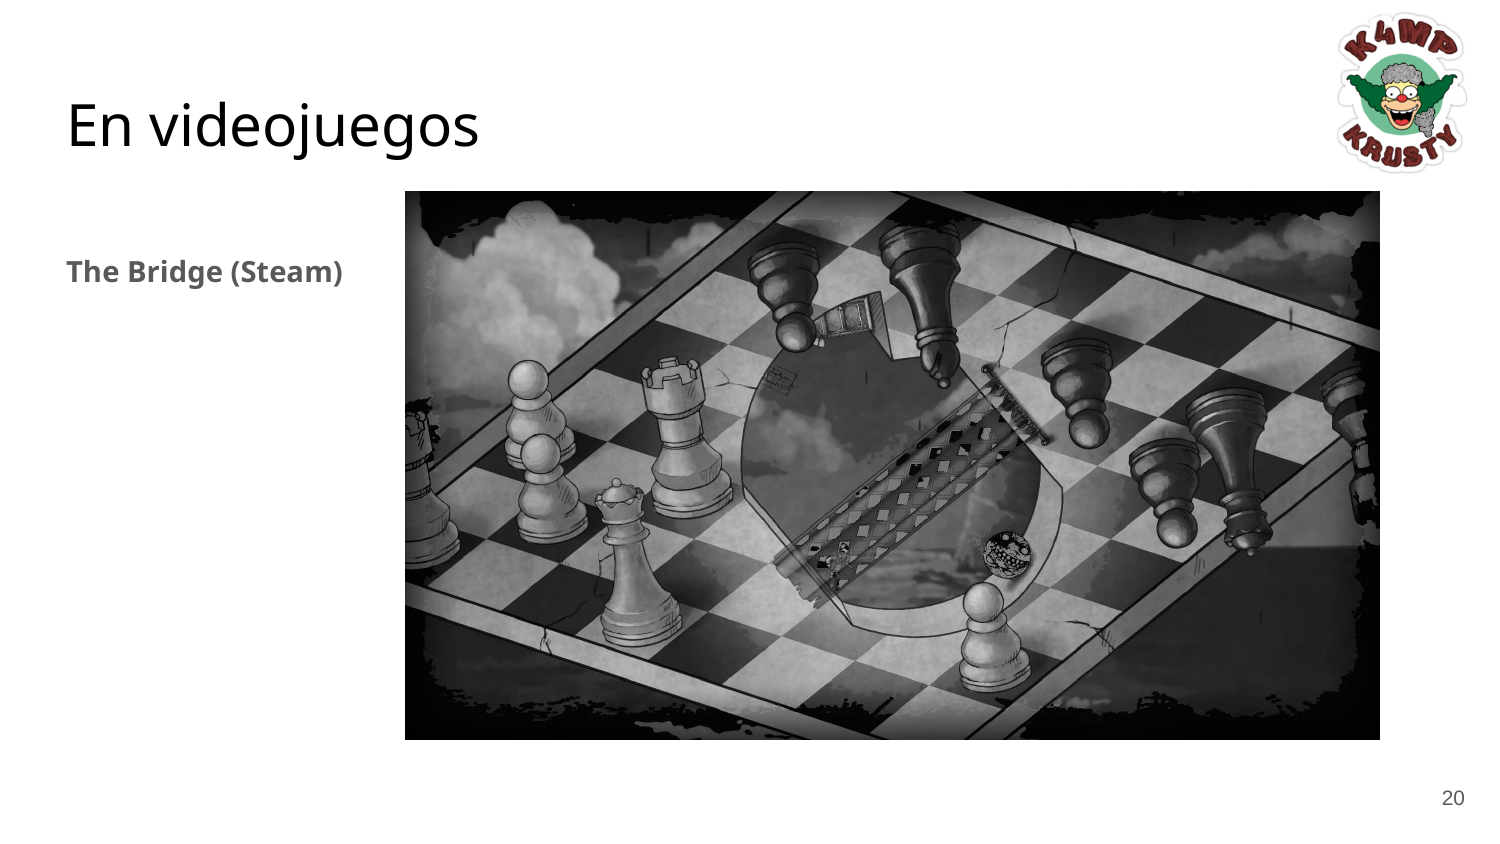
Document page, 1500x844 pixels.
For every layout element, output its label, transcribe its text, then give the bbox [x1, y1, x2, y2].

title En videojuegos [51, 72, 1449, 167]
picture [1316, 10, 1488, 175]
picture [405, 191, 1380, 740]
slide_number 1 [1389, 764, 1480, 830]
list The Bridge (Steam) [51, 233, 381, 306]
